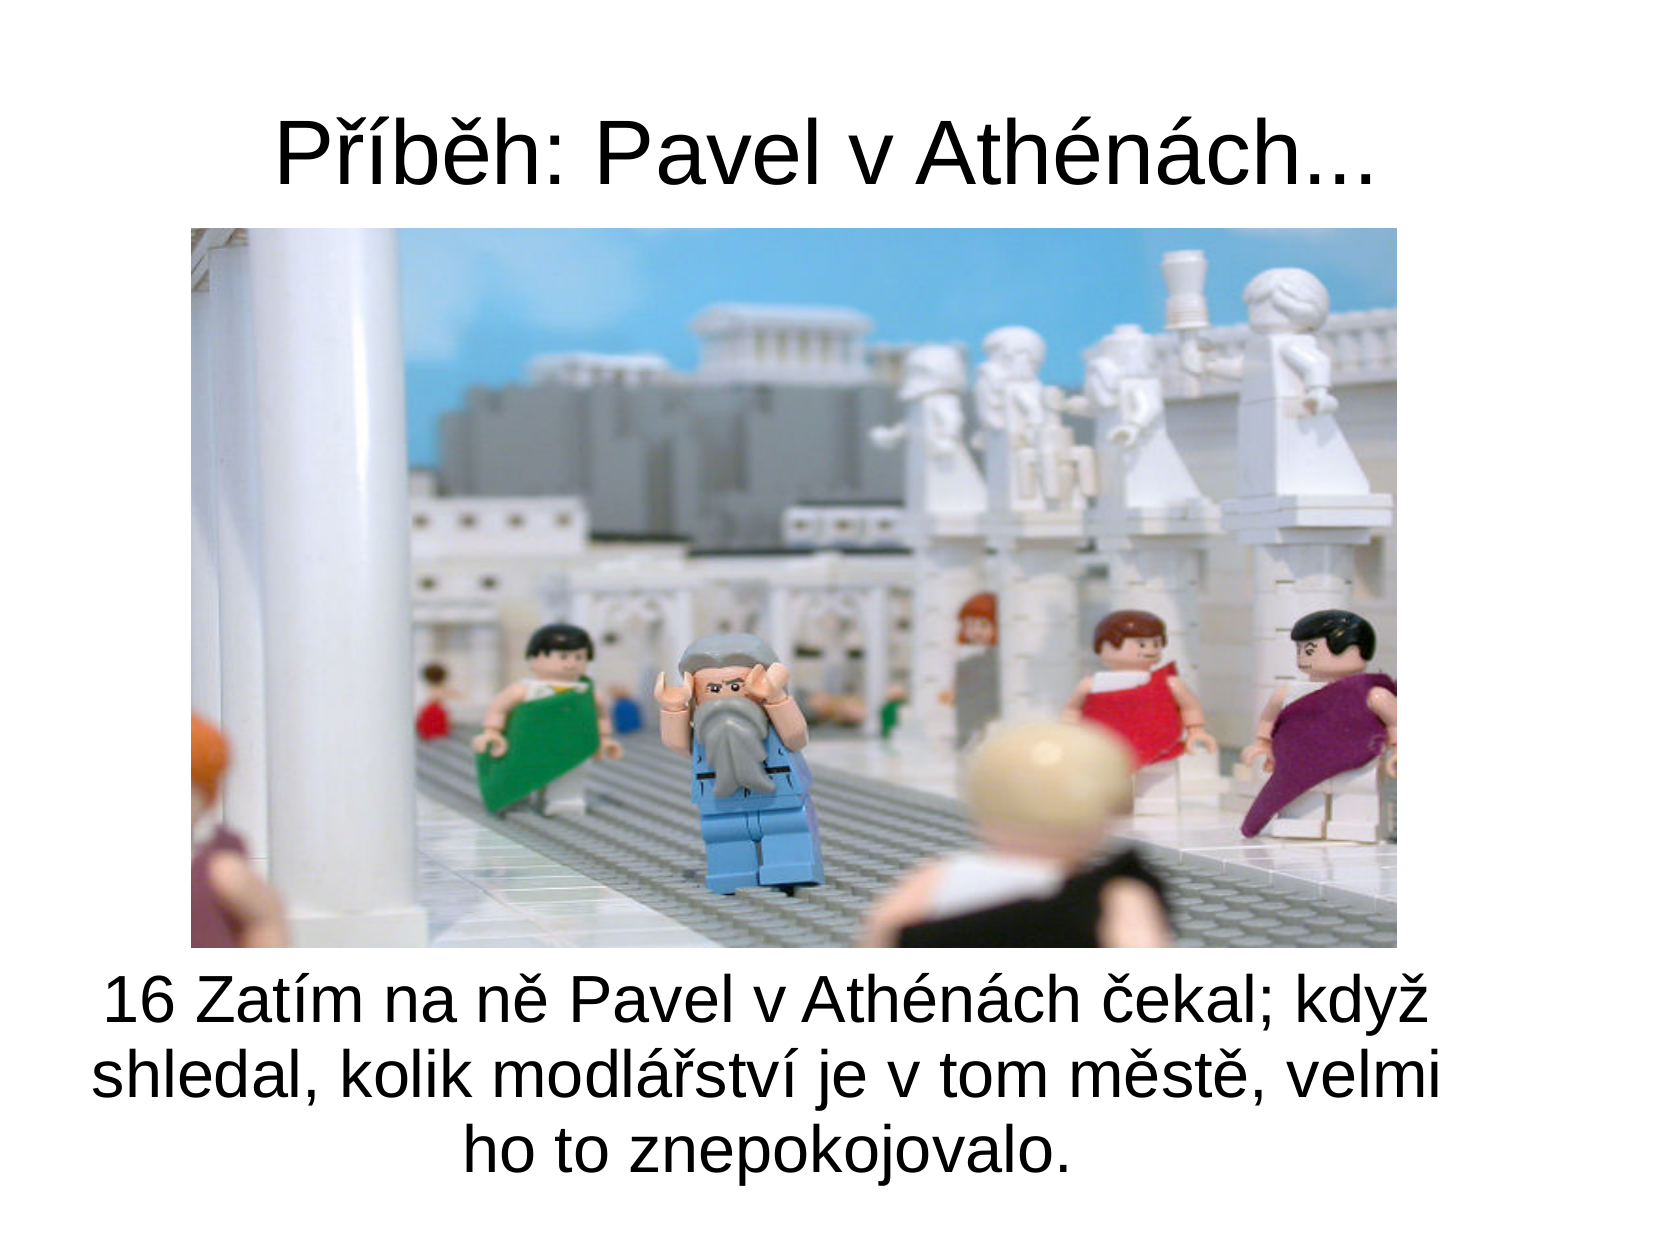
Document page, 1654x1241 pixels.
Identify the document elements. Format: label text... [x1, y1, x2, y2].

subtitle 16 Zatím na ně Pavel v Athénách čekal; když shledal, kolik modlářství je v tom městě, velmi ho to znepokojovalo. [82, 956, 1453, 1192]
picture [191, 228, 1397, 948]
title Příběh: Pavel v Athénách... [82, 49, 1571, 257]
